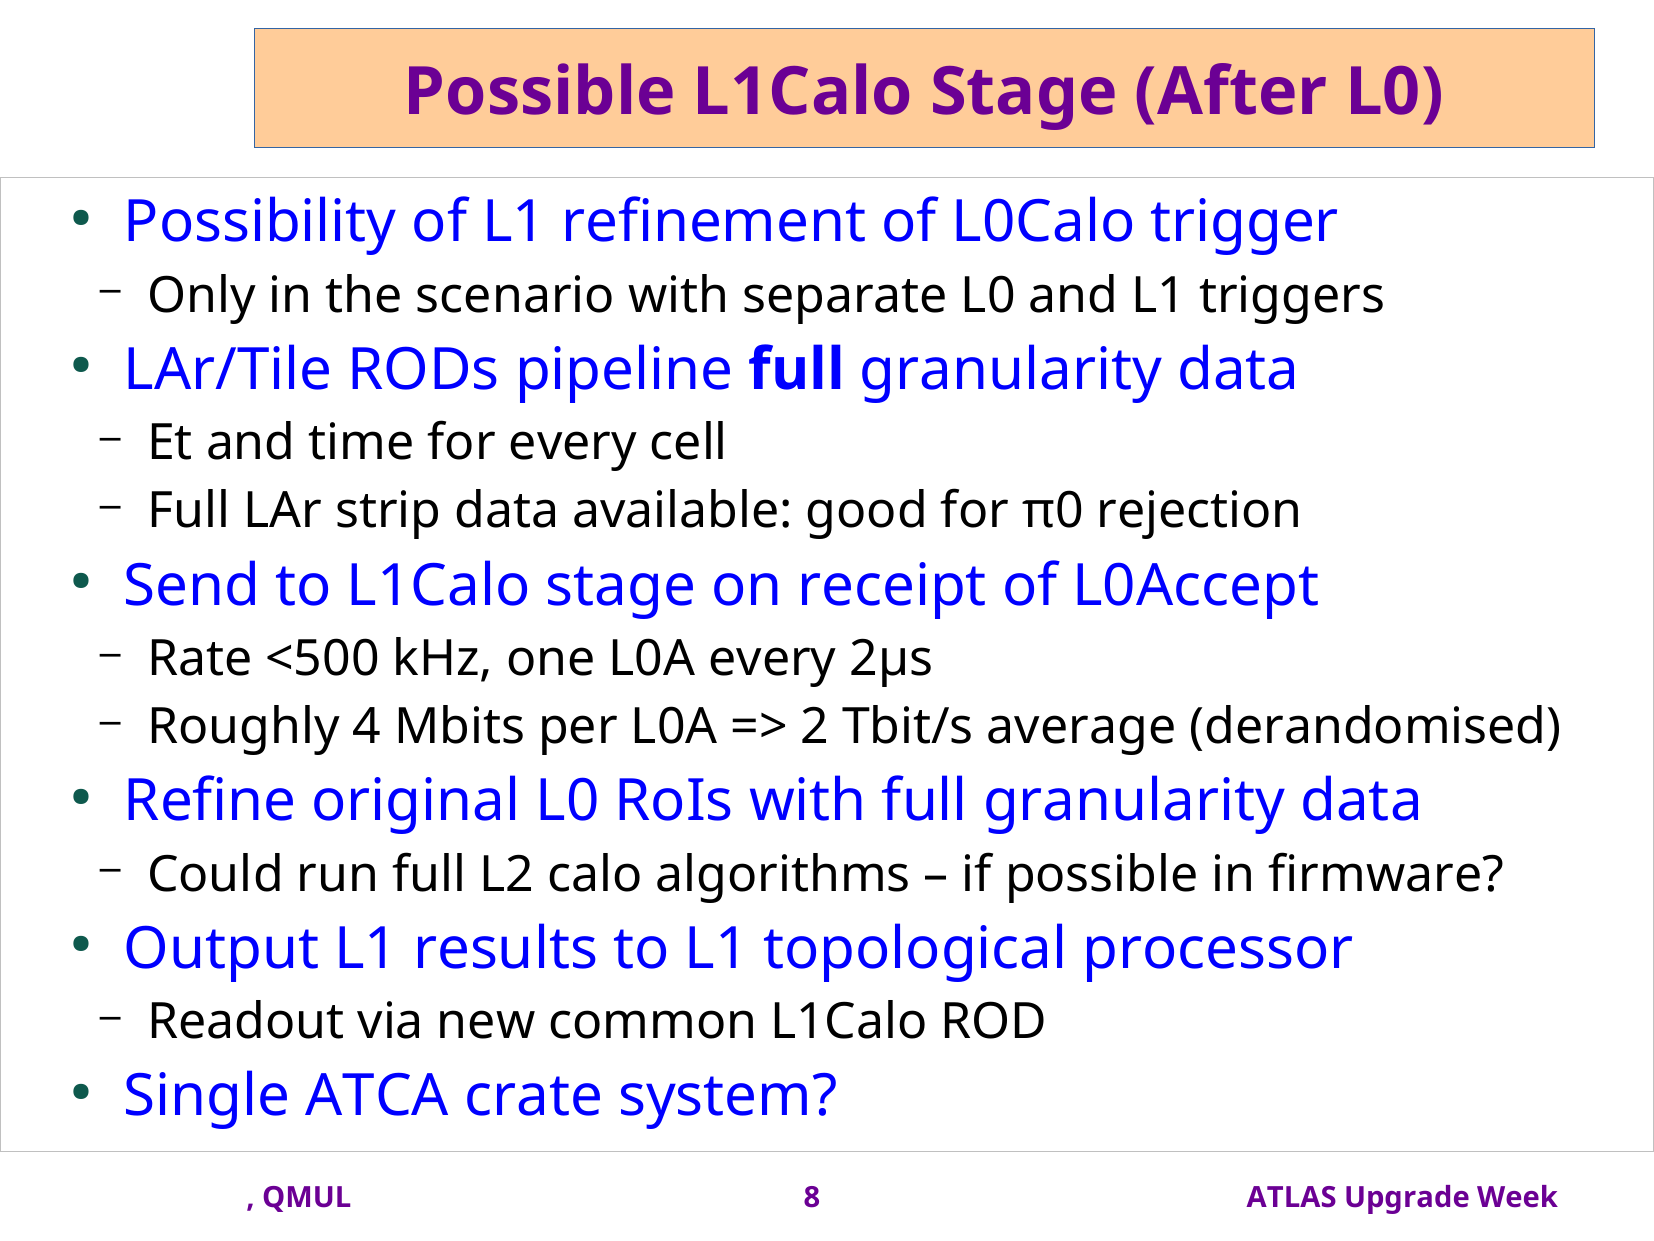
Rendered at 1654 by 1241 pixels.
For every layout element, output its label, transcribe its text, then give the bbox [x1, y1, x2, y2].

list Possibility of L1 refinement of L0Calo trigger Only in the scenario with separate L0 and L1 triggers LAr/Tile RODs pipeline full granularity data Et and time for every cell Full LAr strip data available: good for π0 rejection Send to L1Calo stage on receipt of L0Accept Rate <500 kHz, one L0A every 2µs Roughly 4 Mbits per L0A => 2 Tbit/s average (derandomised) Refine original L0 RoIs with full granularity data Could run full L2 calo algorithms – if possible in firmware? Output L1 results to L1 topological processor Readout via new common L1Calo ROD Single ATCA crate system? [52, 179, 1635, 1154]
title Possible L1Calo Stage (After L0) [254, 28, 1595, 148]
